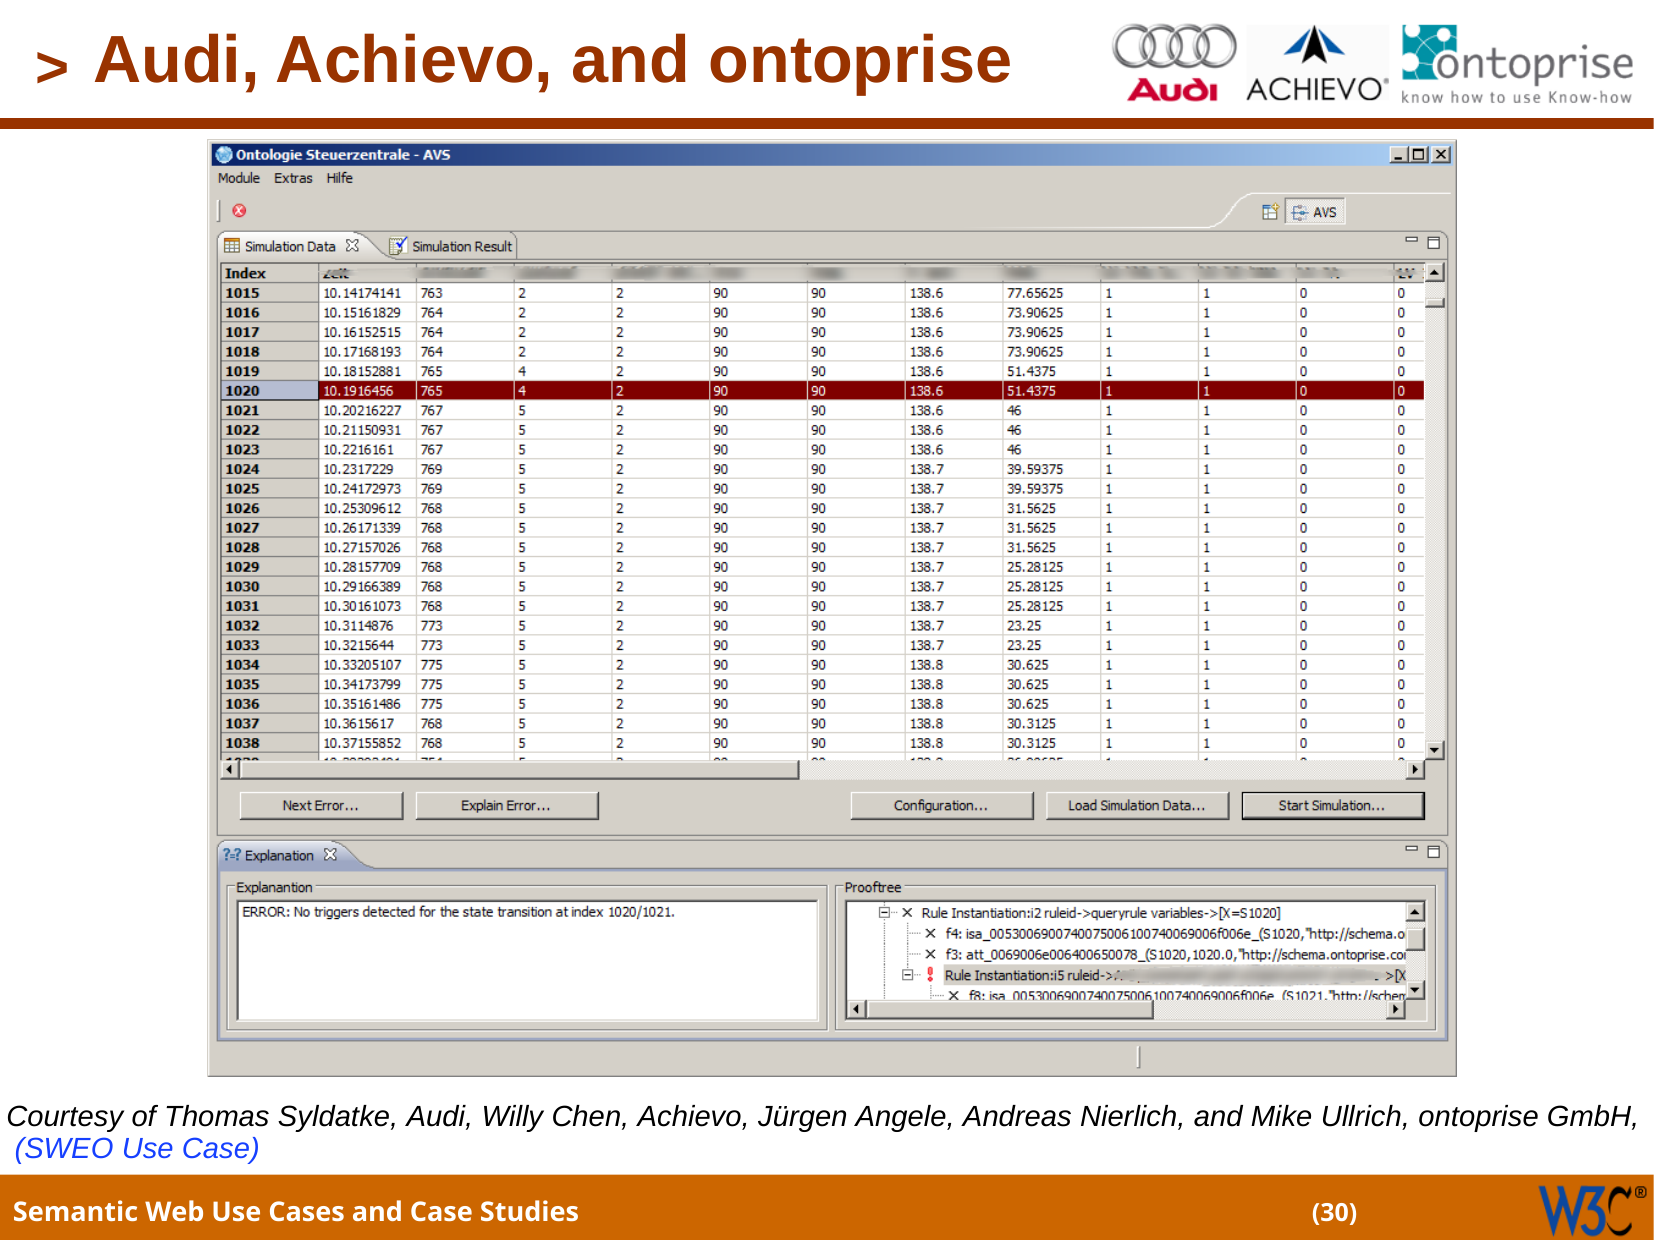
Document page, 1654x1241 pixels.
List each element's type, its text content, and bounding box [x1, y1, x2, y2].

title Audi, Achievo, and ontoprise [93, 0, 1493, 119]
text_box Courtesy of Thomas Syldatke, Audi, Willy Chen, Achievo, Jürgen Angele, Andreas Nierlich, and Mike Ullrich, ontoprise GmbH, (SWEO Use Case) [6, 1098, 1643, 1164]
picture [207, 139, 1457, 1077]
picture [1100, 9, 1642, 115]
picture [1535, 1183, 1651, 1240]
